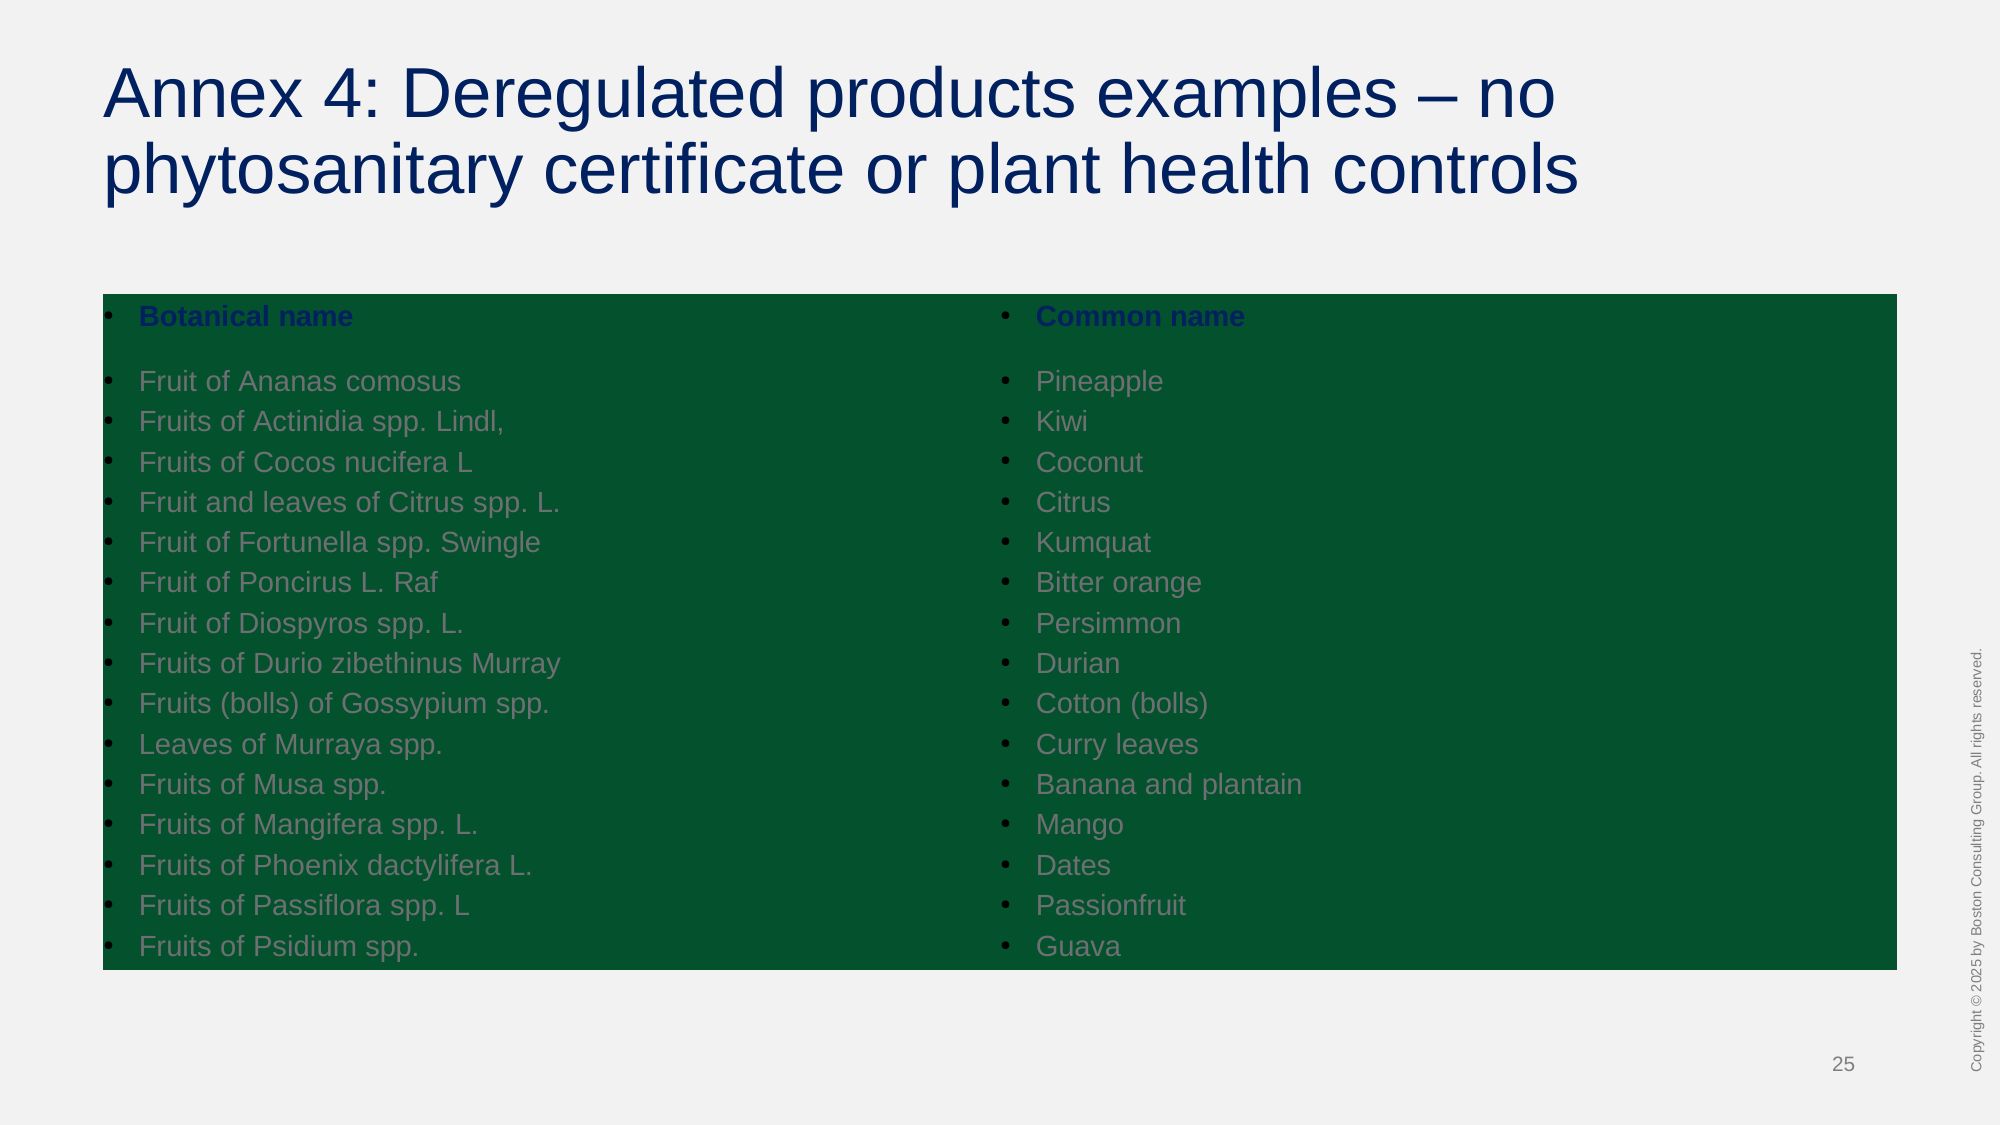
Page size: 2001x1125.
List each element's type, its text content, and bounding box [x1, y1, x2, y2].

table_cell Fruits of Psidium spp. [103, 930, 1000, 970]
table_cell Fruits of Musa spp. [103, 768, 1000, 808]
table_cell Banana and plantain [1000, 768, 1897, 808]
title Annex 4: Deregulated products examples – no phytosanitary certificate or plant health controls [103, 55, 1897, 211]
table_cell Kumquat [1000, 526, 1897, 566]
table_cell Leaves of Murraya spp. [103, 728, 1000, 768]
table_header Botanical name [103, 294, 1000, 365]
table_cell Fruits (bolls) of Gossypium spp. [103, 687, 1000, 728]
table_cell Fruit of Fortunella spp. Swingle [103, 526, 1000, 566]
table_cell Passionfruit [1000, 889, 1897, 930]
table_cell Fruit of Poncirus L. Raf [103, 566, 1000, 607]
table_cell Citrus [1000, 486, 1897, 526]
table_cell Durian [1000, 647, 1897, 687]
table_header Common name [1000, 294, 1897, 365]
table_cell Cotton (bolls) [1000, 687, 1897, 728]
table_cell Fruits of Durio zibethinus Murray [103, 647, 1000, 687]
table_cell Fruit and leaves of Citrus spp. L. [103, 486, 1000, 526]
table_cell Fruits of Passiflora spp. L [103, 889, 1000, 930]
table_cell Pineapple [1000, 365, 1897, 405]
table_cell Fruit of Diospyros spp. L. [103, 607, 1000, 647]
table_cell Fruits of Phoenix dactylifera L. [103, 849, 1000, 889]
table_cell Kiwi [1000, 405, 1897, 446]
table_cell Mango [1000, 808, 1897, 849]
table_cell Fruit of Ananas comosus [103, 365, 1000, 405]
table_cell Coconut [1000, 446, 1897, 486]
table_cell Persimmon [1000, 607, 1897, 647]
table_cell Dates [1000, 849, 1897, 889]
table_cell Fruits of Cocos nucifera L [103, 446, 1000, 486]
table_cell Curry leaves [1000, 728, 1897, 768]
table_cell Bitter orange [1000, 566, 1897, 607]
table_cell Fruits of Mangifera spp. L. [103, 808, 1000, 849]
table_cell Guava [1000, 930, 1897, 970]
table_cell Fruits of Actinidia spp. Lindl, [103, 405, 1000, 446]
